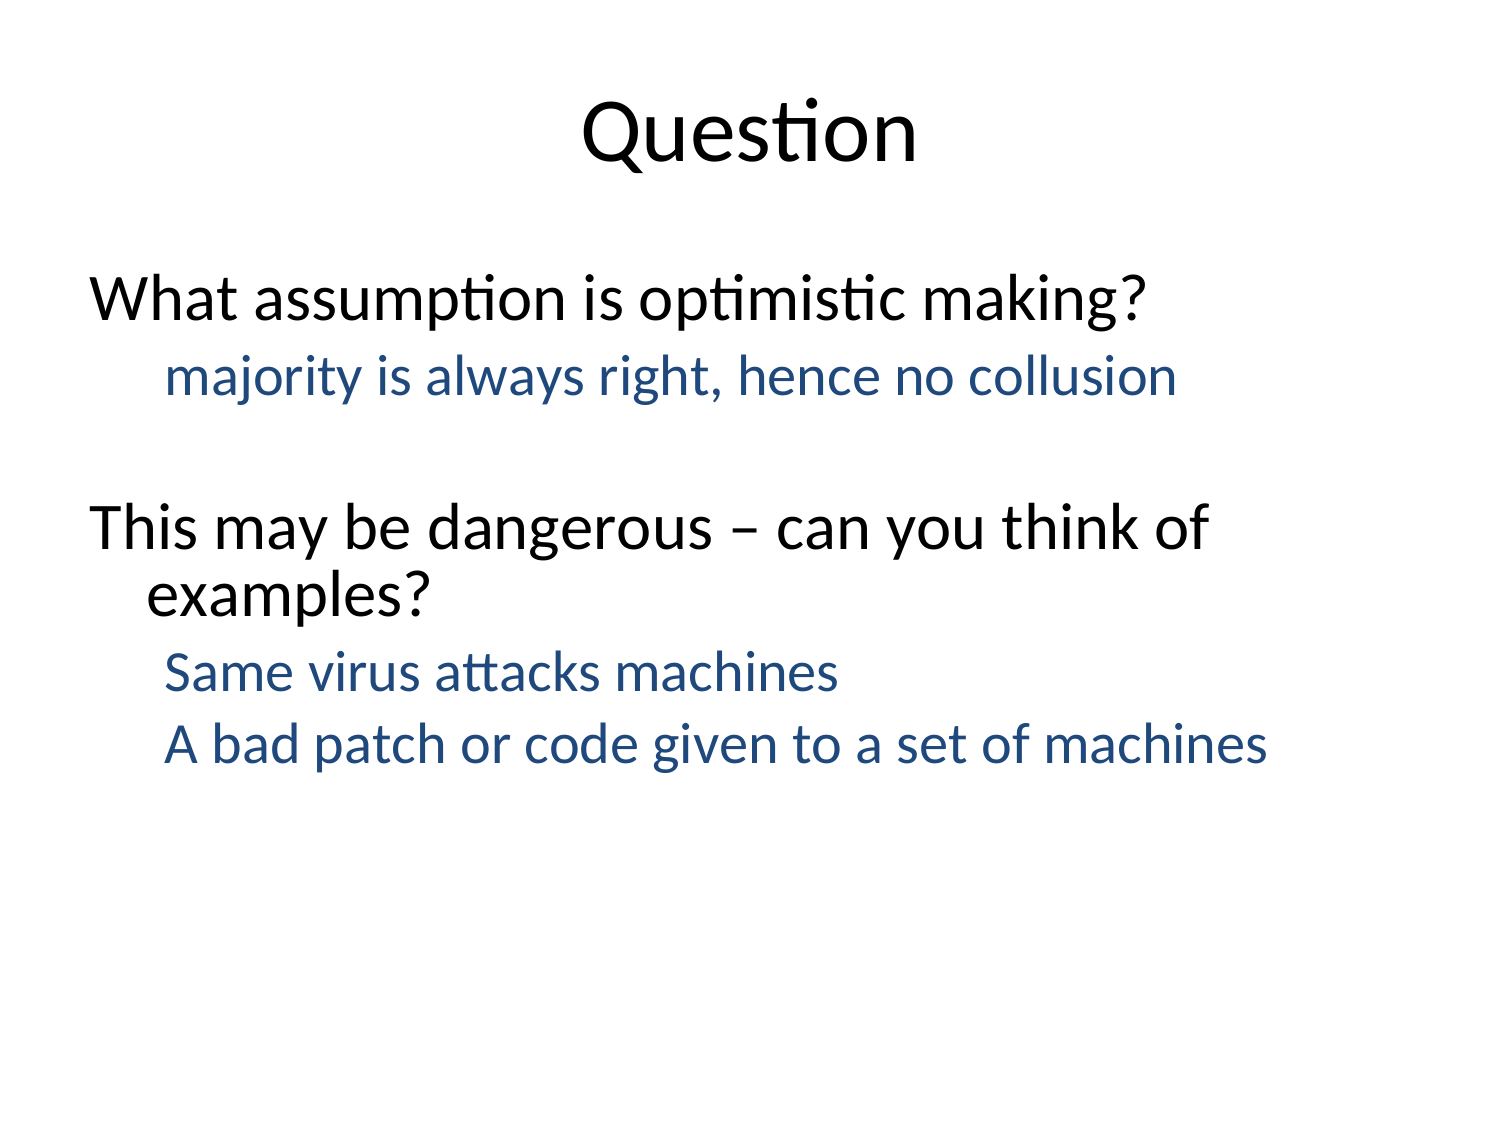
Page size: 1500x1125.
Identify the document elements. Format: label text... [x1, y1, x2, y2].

title Question [75, 45, 1426, 233]
list What assumption is optimistic making? majority is always right, hence no collusion This may be dangerous – can you think of examples? Same virus attacks machines A bad patch or code given to a set of machines [75, 262, 1426, 1006]
